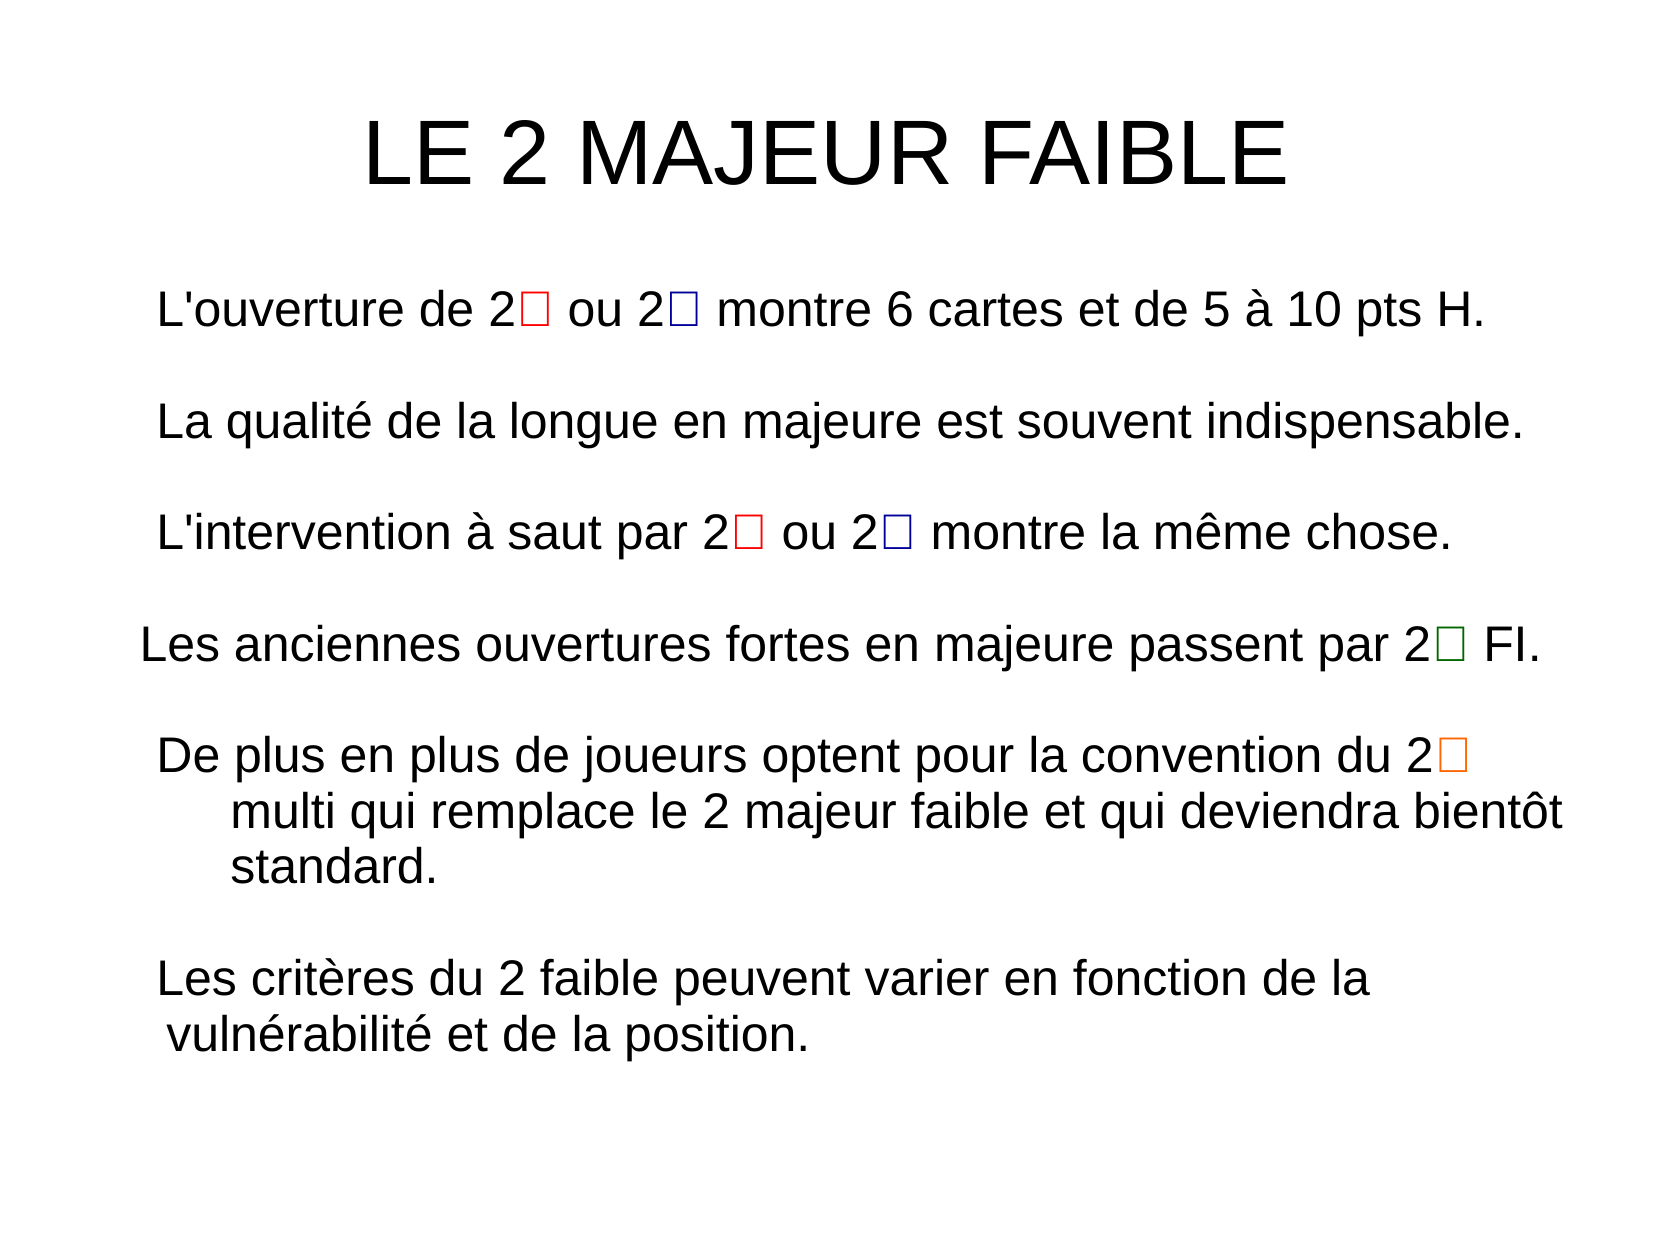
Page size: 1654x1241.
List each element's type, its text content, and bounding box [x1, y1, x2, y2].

subtitle L'ouverture de 2 ou 2 montre 6 cartes et de 5 à 10 pts H. La qualité de la longue en majeure est souvent indispensable. L'intervention à saut par 2 ou 2 montre la même chose. Les anciennes ouvertures fortes en majeure passent par 2 FI. De plus en plus de joueurs optent pour la convention du 2 multi qui remplace le 2 majeur faible et qui deviendra bientôt standard. Les critères du 2 faible peuvent varier en fonction de la vulnérabilité et de la position. [82, 281, 1571, 1118]
title LE 2 MAJEUR FAIBLE [82, 49, 1571, 257]
